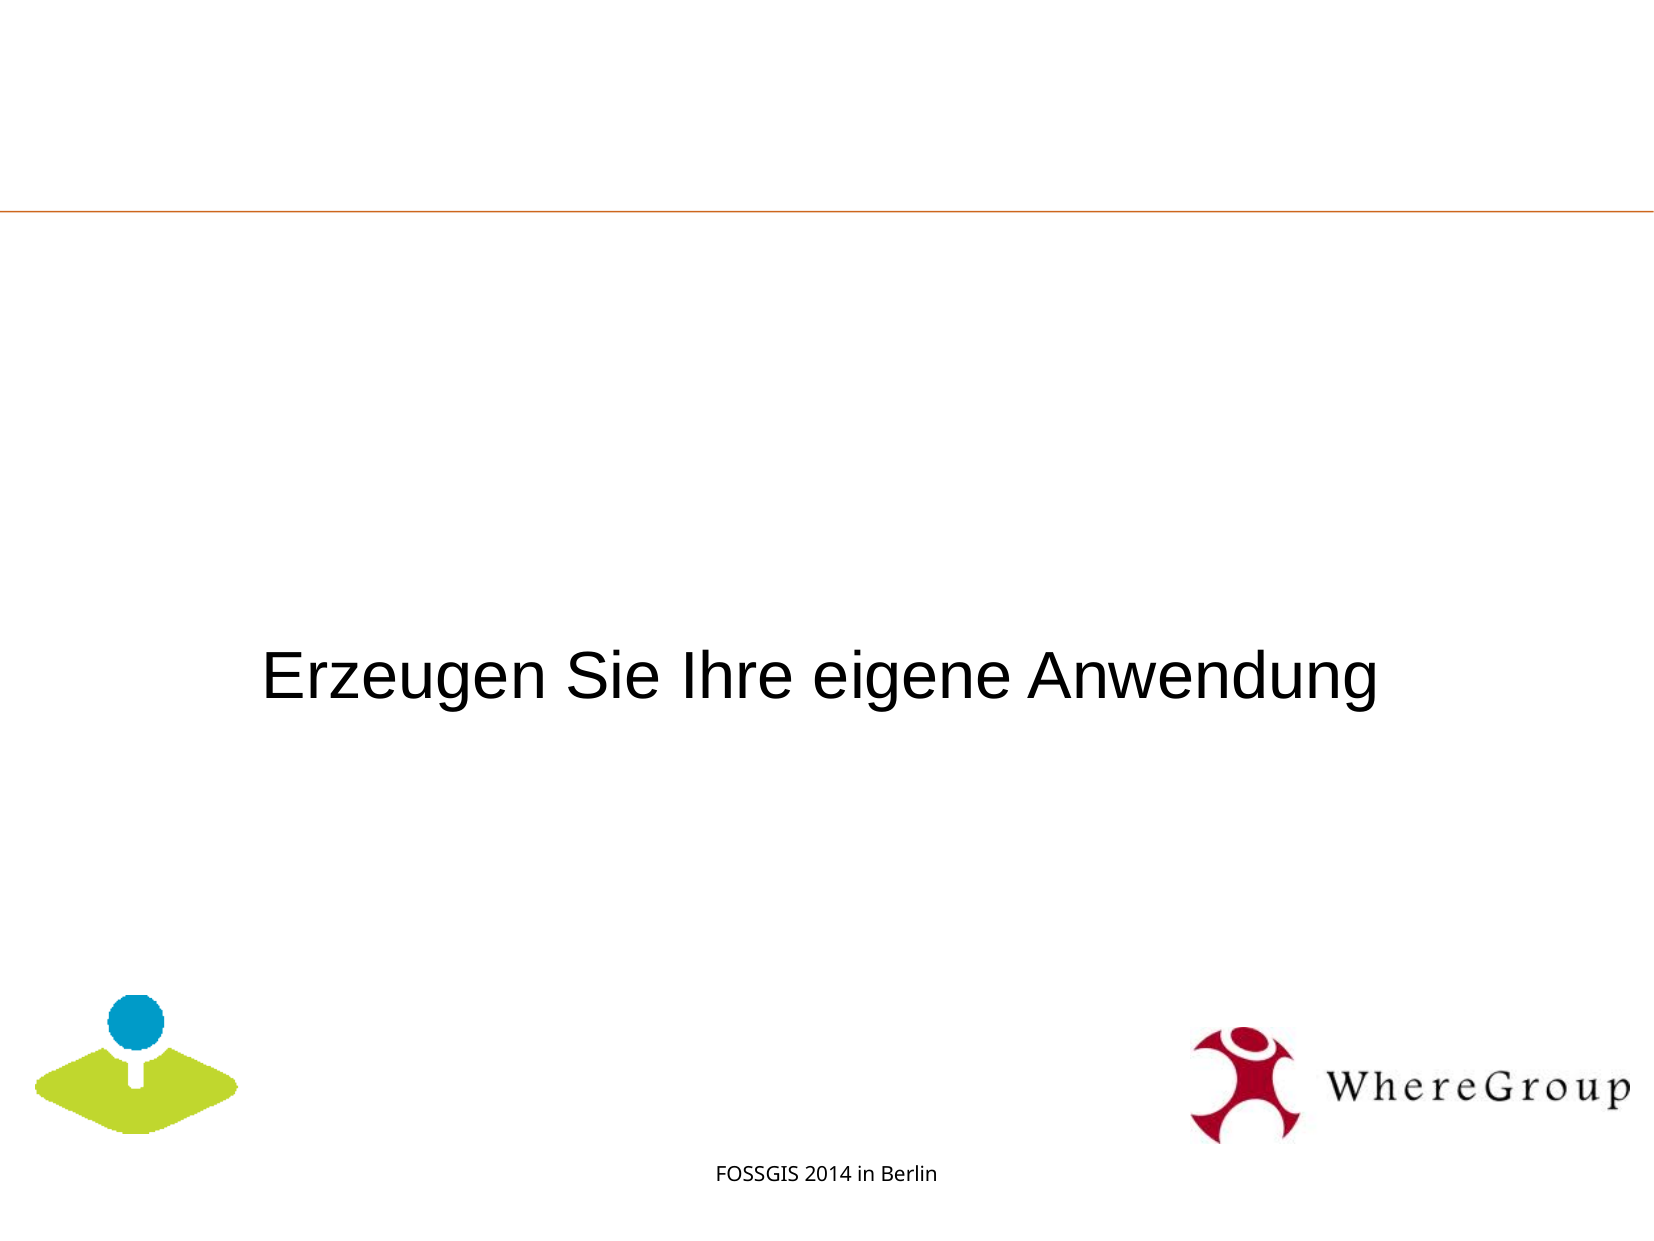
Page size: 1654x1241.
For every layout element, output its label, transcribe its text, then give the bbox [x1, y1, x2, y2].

picture [1565, 1027, 1630, 1144]
subtitle Erzeugen Sie Ihre eigene Anwendung [76, 177, 1565, 1173]
picture [35, 995, 76, 1134]
